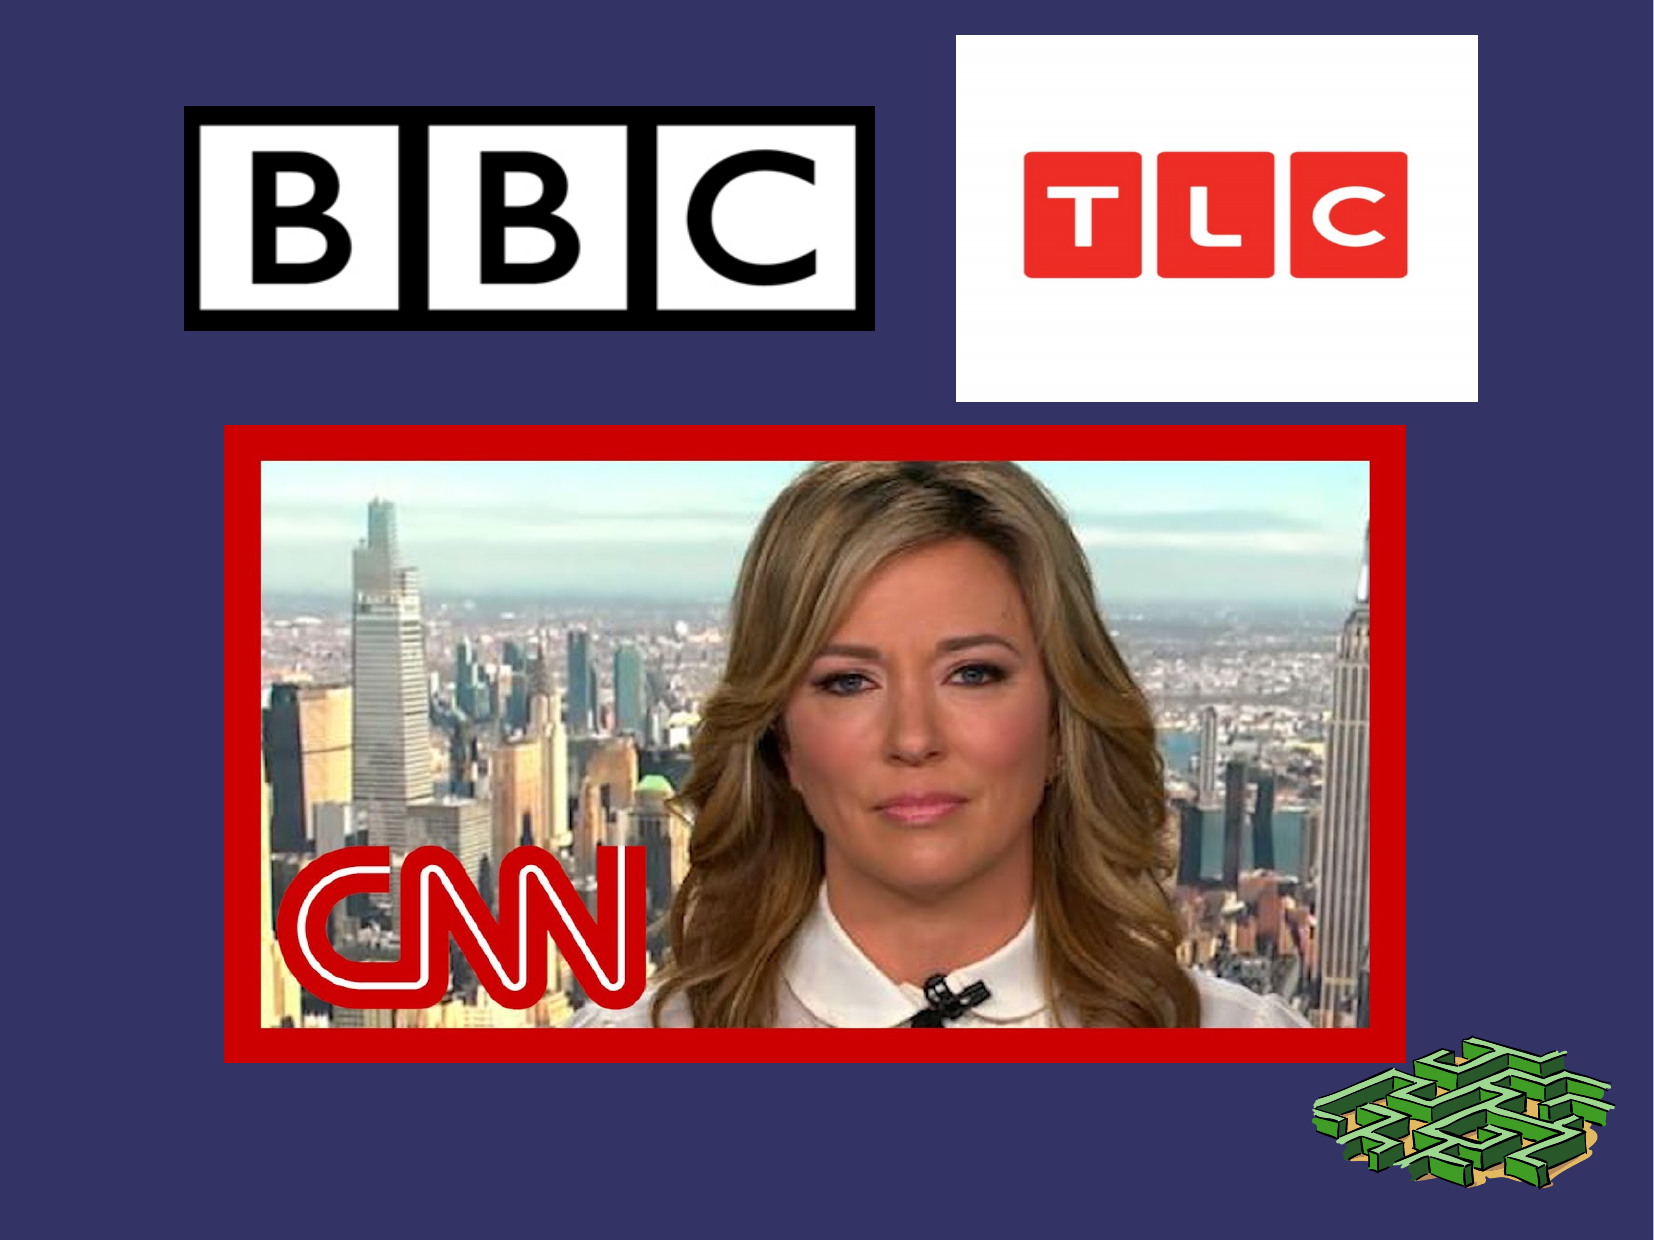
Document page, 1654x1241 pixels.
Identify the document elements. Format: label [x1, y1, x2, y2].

picture [224, 425, 1406, 1063]
picture [184, 106, 875, 331]
picture [956, 35, 1478, 402]
